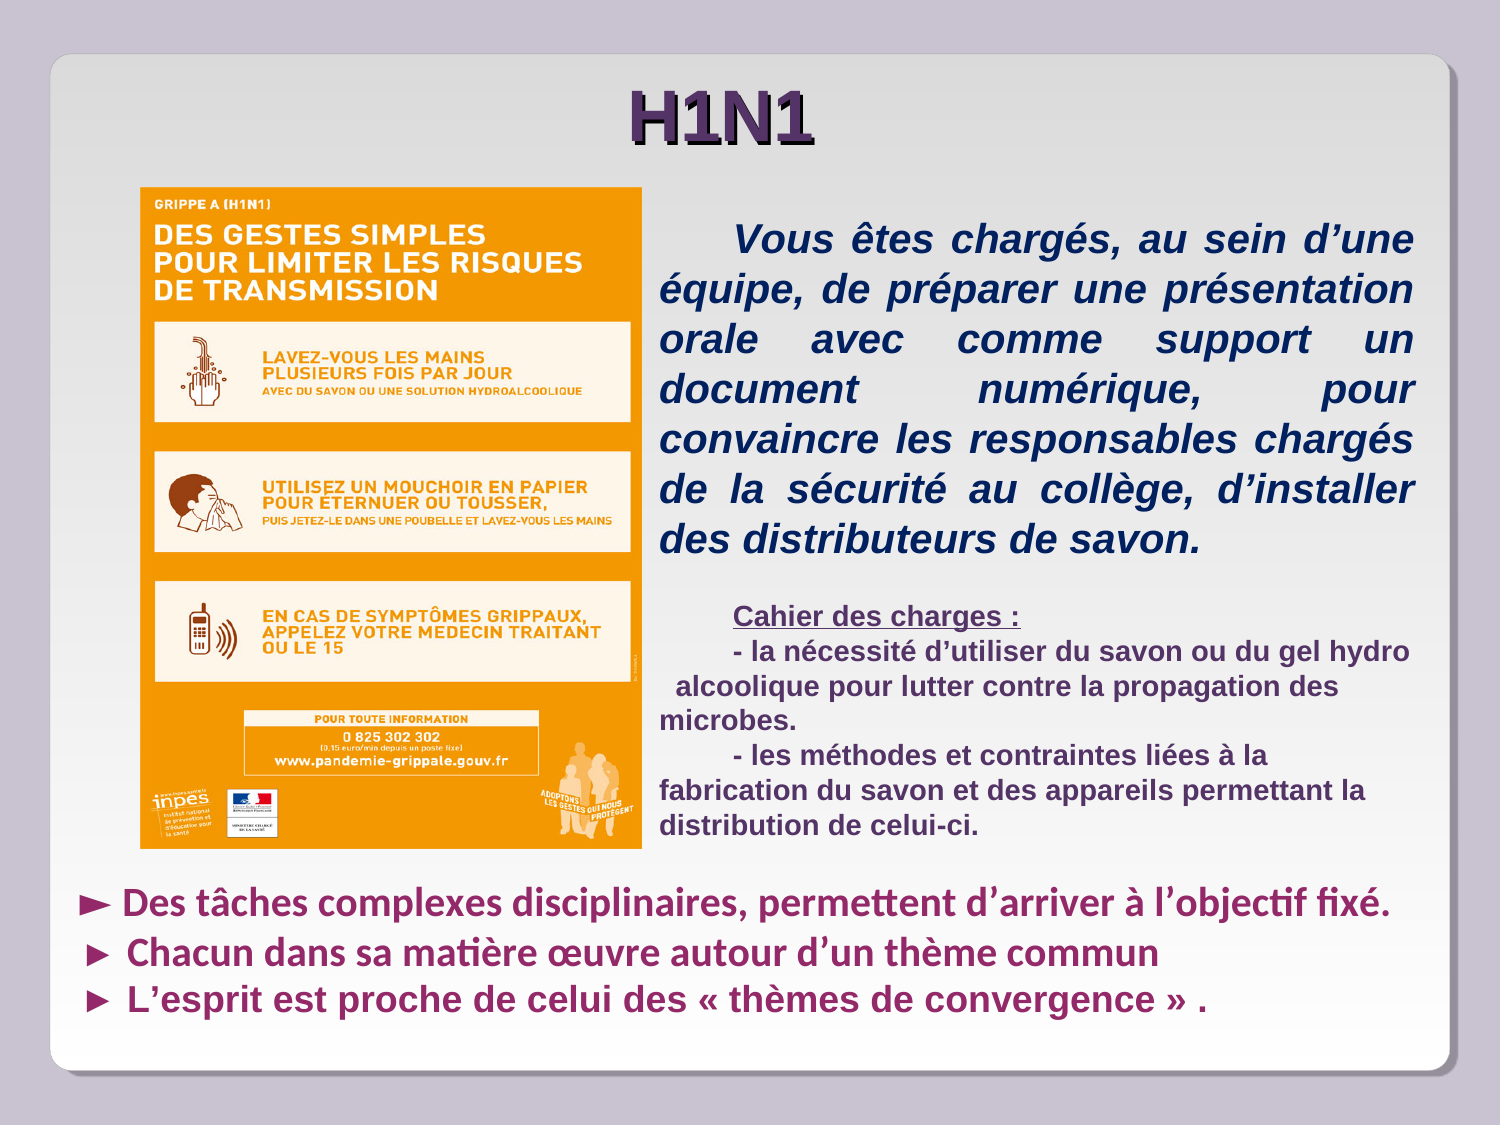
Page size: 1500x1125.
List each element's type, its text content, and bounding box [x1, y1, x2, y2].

text_box Vous êtes chargés, au sein d’une équipe, de préparer une présentation orale avec comme support un document numérique, pour convaincre les responsables chargés de la sécurité au collège, d’installer des distributeurs de savon. Cahier des charges : - la nécessité d’utiliser du savon ou du gel hydro alcoolique pour lutter contre la propagation des microbes. - les méthodes et contraintes liées à la fabrication du savon et des appareils permettant la distribution de celui-ci. [644, 204, 1430, 850]
picture [140, 187, 642, 849]
text_box ► Des tâches complexes disciplinaires, permettent d’arriver à l’objectif fixé. ► Chacun dans sa matière œuvre autour d’un thème commun ► L’esprit est proche de celui des « thèmes de convergence » . [64, 867, 1460, 1028]
text_box H1N1 [0, 46, 1442, 165]
